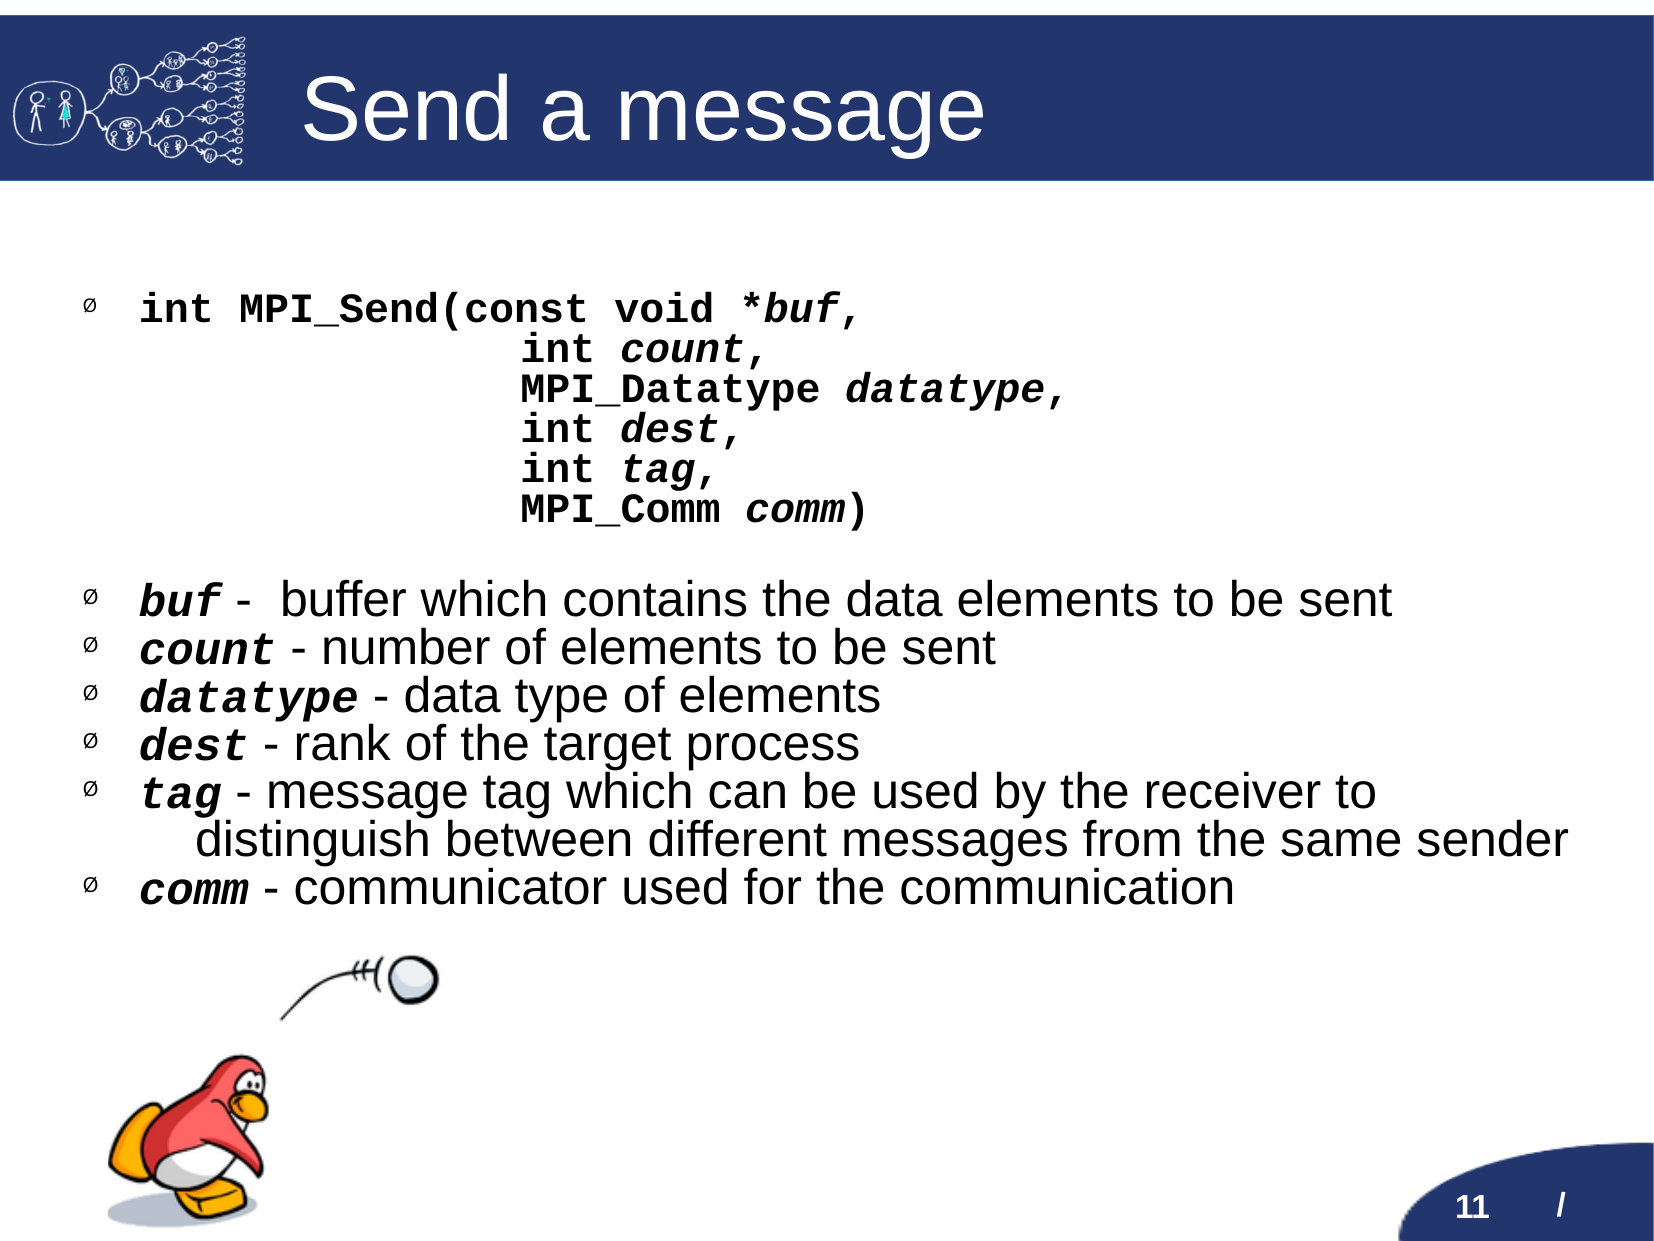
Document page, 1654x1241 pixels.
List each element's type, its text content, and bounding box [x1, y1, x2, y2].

title Send a message [300, 48, 1571, 152]
text_box [1455, 1185, 1546, 1226]
picture [108, 949, 443, 1230]
list int MPI_Send(const void *buf, int count, MPI_Datatype datatype, int dest, int tag, MPI_Comm comm) buf - buffer which contains the data elements to be sent count - number of elements to be sent datatype - data type of elements dest - rank of the target process tag - message tag which can be used by the receiver to distinguish between different messages from the same sender comm - communicator used for the communication [82, 290, 1571, 946]
